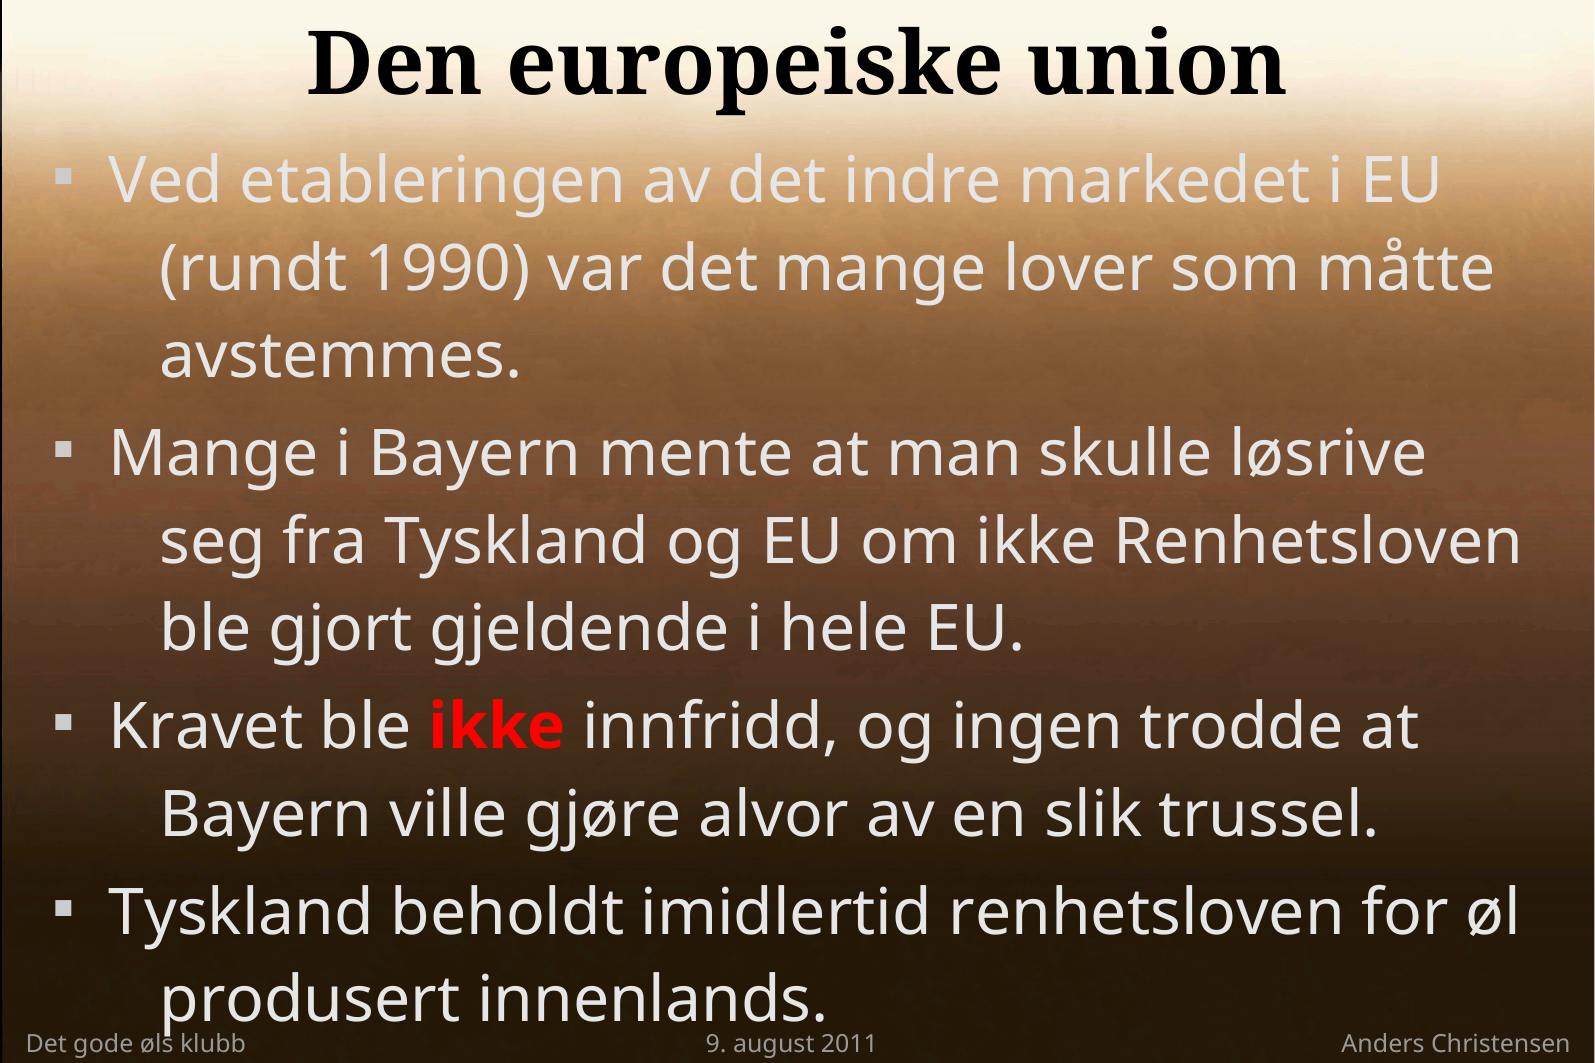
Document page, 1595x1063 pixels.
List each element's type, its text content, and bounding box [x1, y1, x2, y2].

title Den europeiske union [79, 0, 1515, 133]
list Ved etableringen av det indre markedet i EU (rundt 1990) var det mange lover som måtte avstemmes. Mange i Bayern mente at man skulle løsrive seg fra Tyskland og EU om ikke Renhetsloven ble gjort gjeldende i hele EU. Kravet ble ikke innfridd, og ingen trodde at Bayern ville gjøre alvor av en slik trussel. Tyskland beholdt imidlertid renhetsloven for øl produsert innenlands. [20, 133, 1542, 1029]
picture [0, 0, 1595, 1063]
